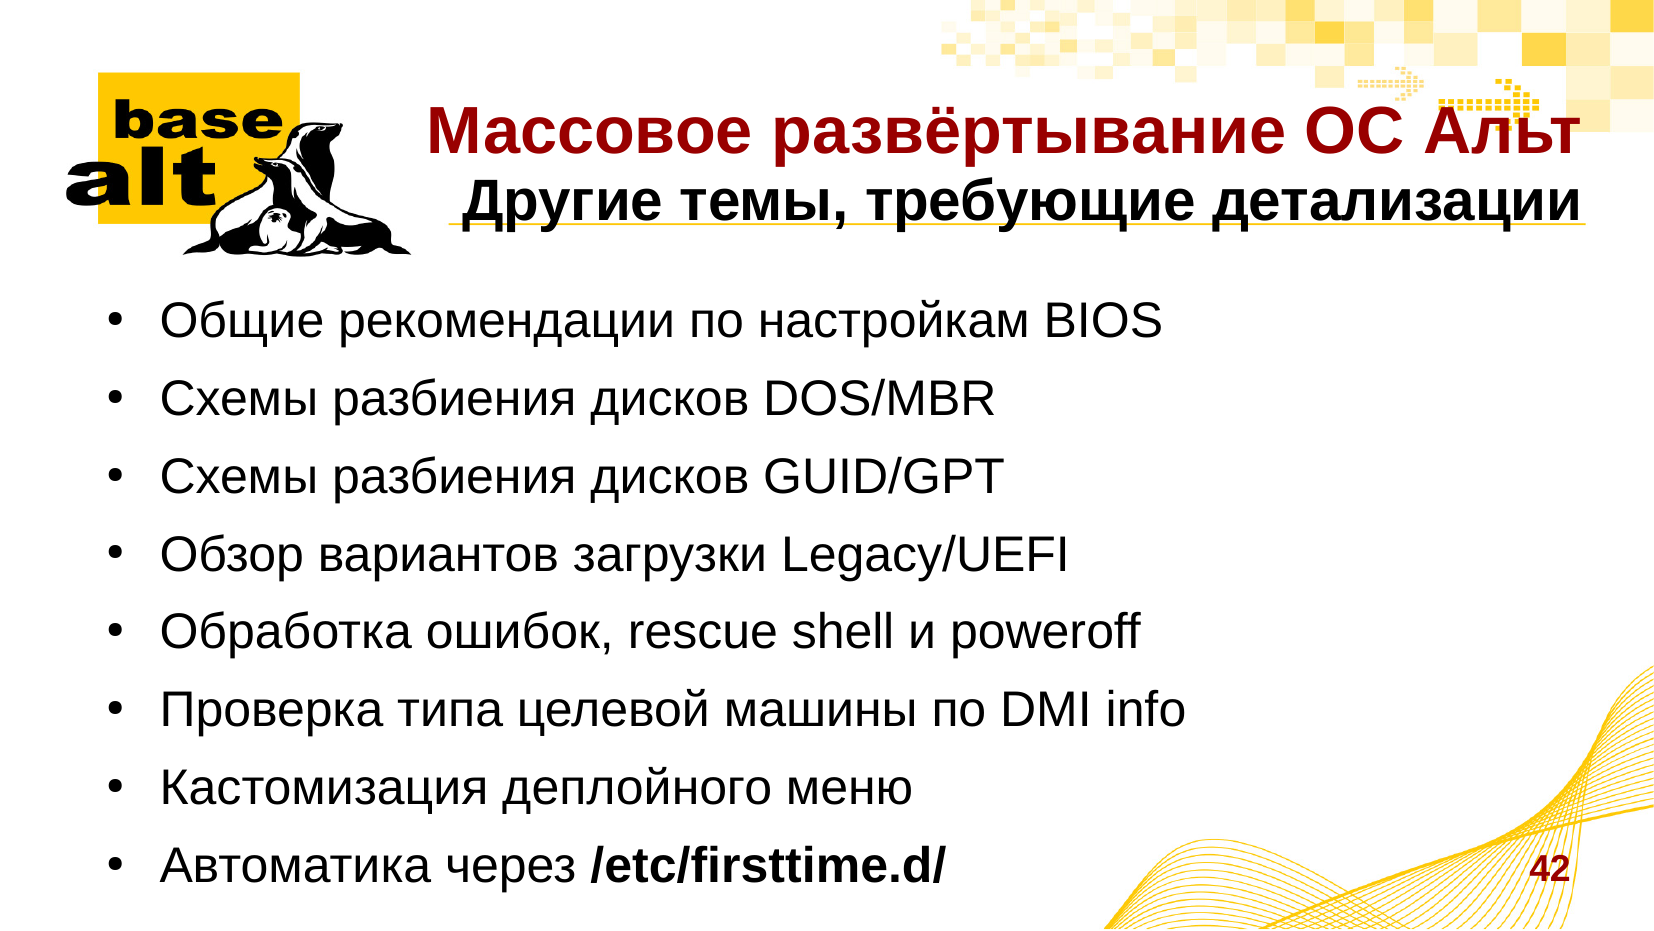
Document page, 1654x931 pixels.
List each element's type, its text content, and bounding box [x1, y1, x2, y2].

list Общие рекомендации по настройкам BIOS Схемы разбиения дисков DOS/MBR Схемы разбиения дисков GUID/GPT Обзор вариантов загрузки Legacy/UEFI Обработка ошибок, rescue shell и poweroff Проверка типа целевой машины по DMI info Кастомизация деплойного меню Автоматика через /etc/firsttime.d/ [88, 292, 1577, 913]
picture [0, 0, 1654, 931]
title Массовое развёртывание ОС Альт Другие темы, требующие детализации [372, 81, 1583, 245]
